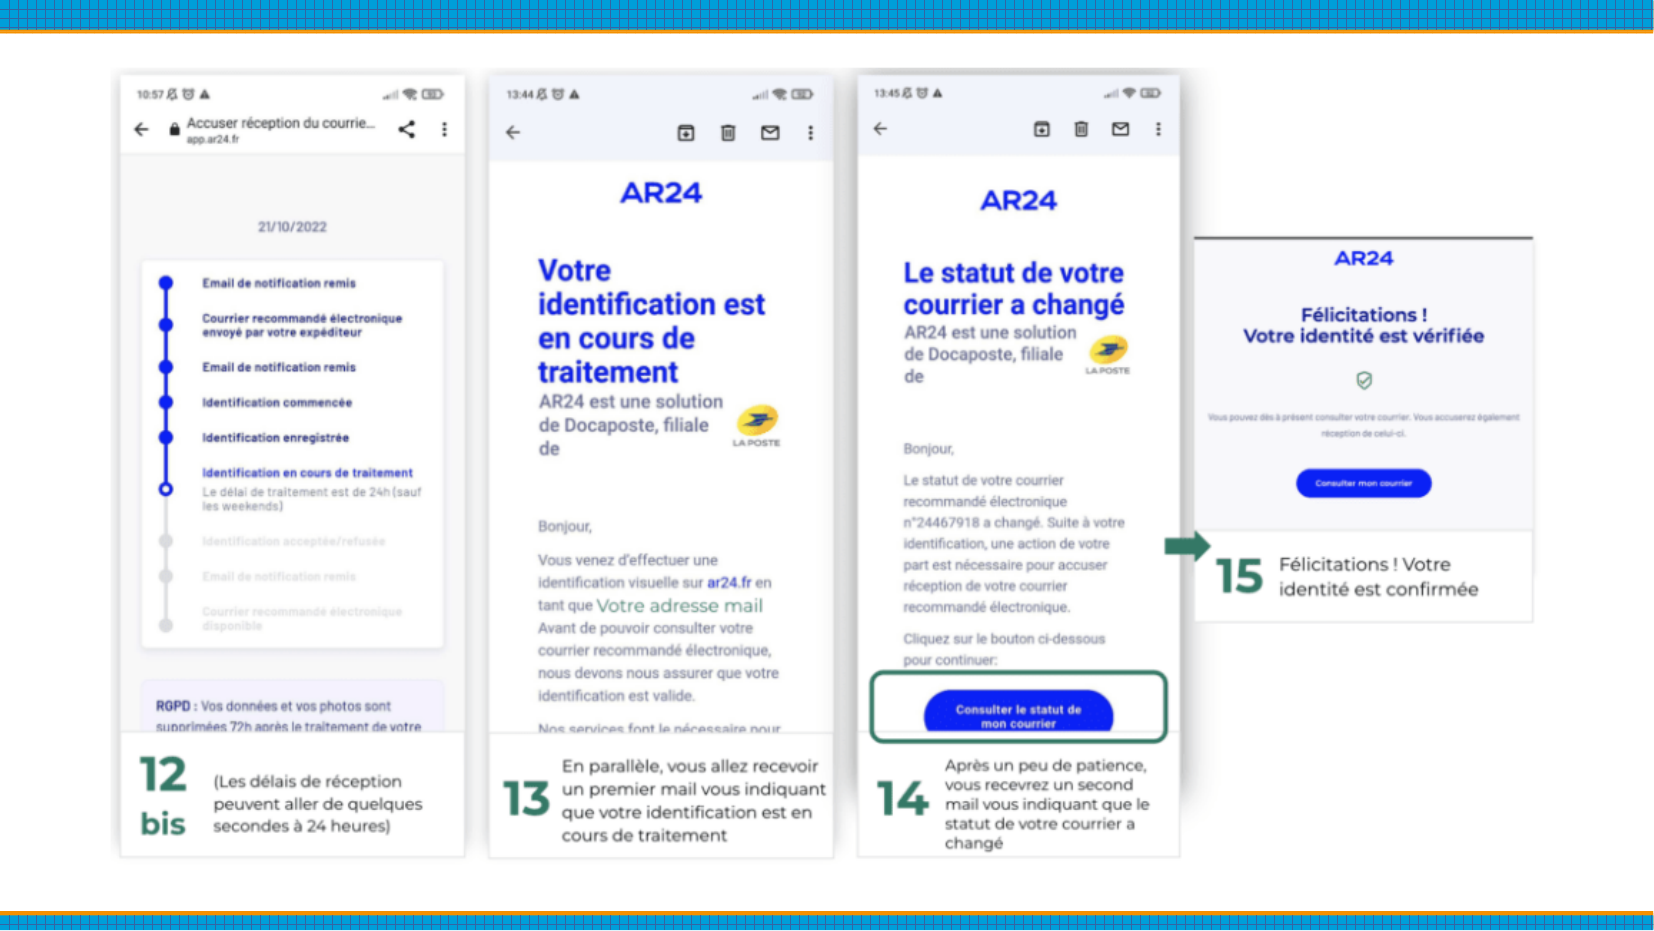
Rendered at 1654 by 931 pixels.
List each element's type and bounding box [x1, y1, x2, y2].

picture [88, 58, 1565, 886]
